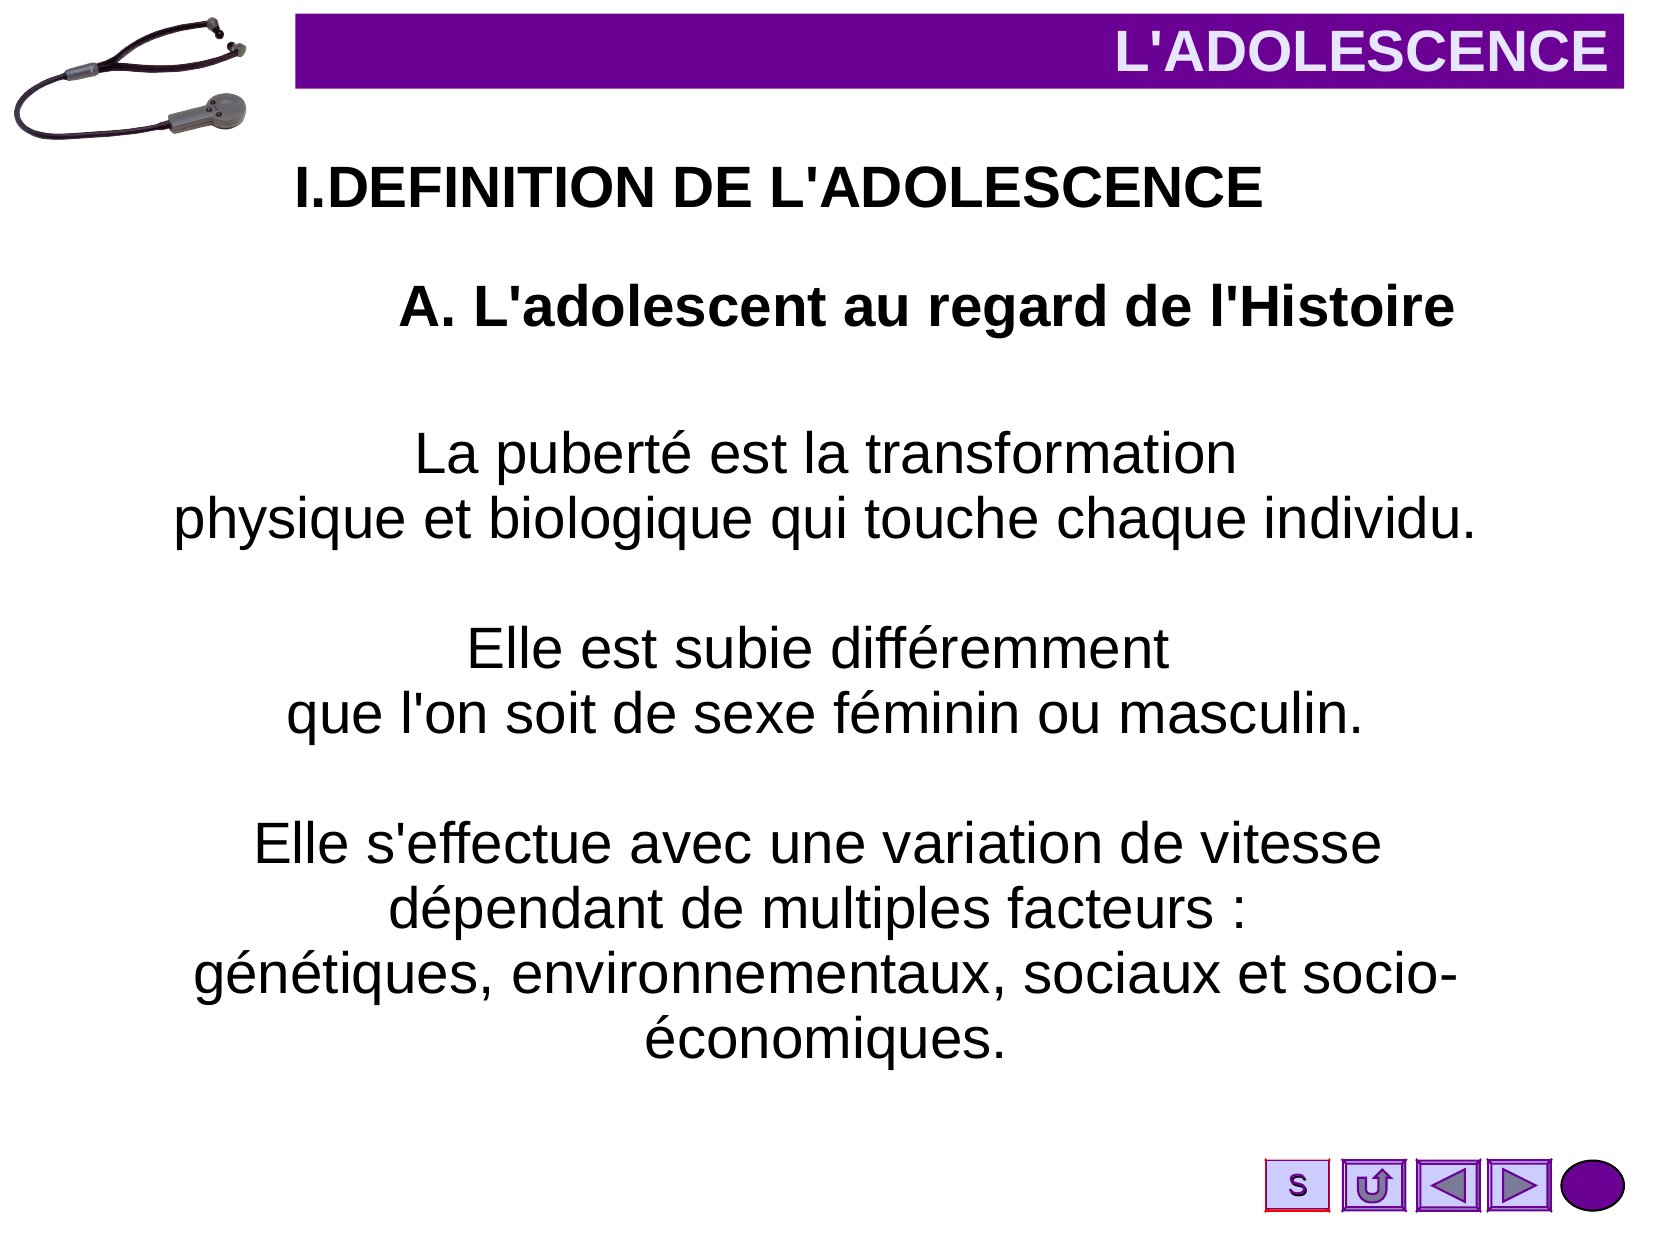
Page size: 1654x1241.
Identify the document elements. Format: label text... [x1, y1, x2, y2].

text_box [1561, 1160, 1625, 1211]
picture [8, 8, 260, 153]
text_box A. L'adolescent au regard de l'Histoire [383, 265, 1473, 346]
text_box La puberté est la transformation physique et biologique qui touche chaque individu. Elle est subie différemment que l'on soit de sexe féminin ou masculin. Elle s'effectue avec une variation de vitesse dépendant de multiples facteurs : génétiques, environnementaux, sociaux et socio-économiques. [29, 413, 1625, 1102]
text_box I.DEFINITION DE L'ADOLESCENCE [265, 147, 1280, 230]
text_box L'ADOLESCENCE [295, 13, 1625, 89]
